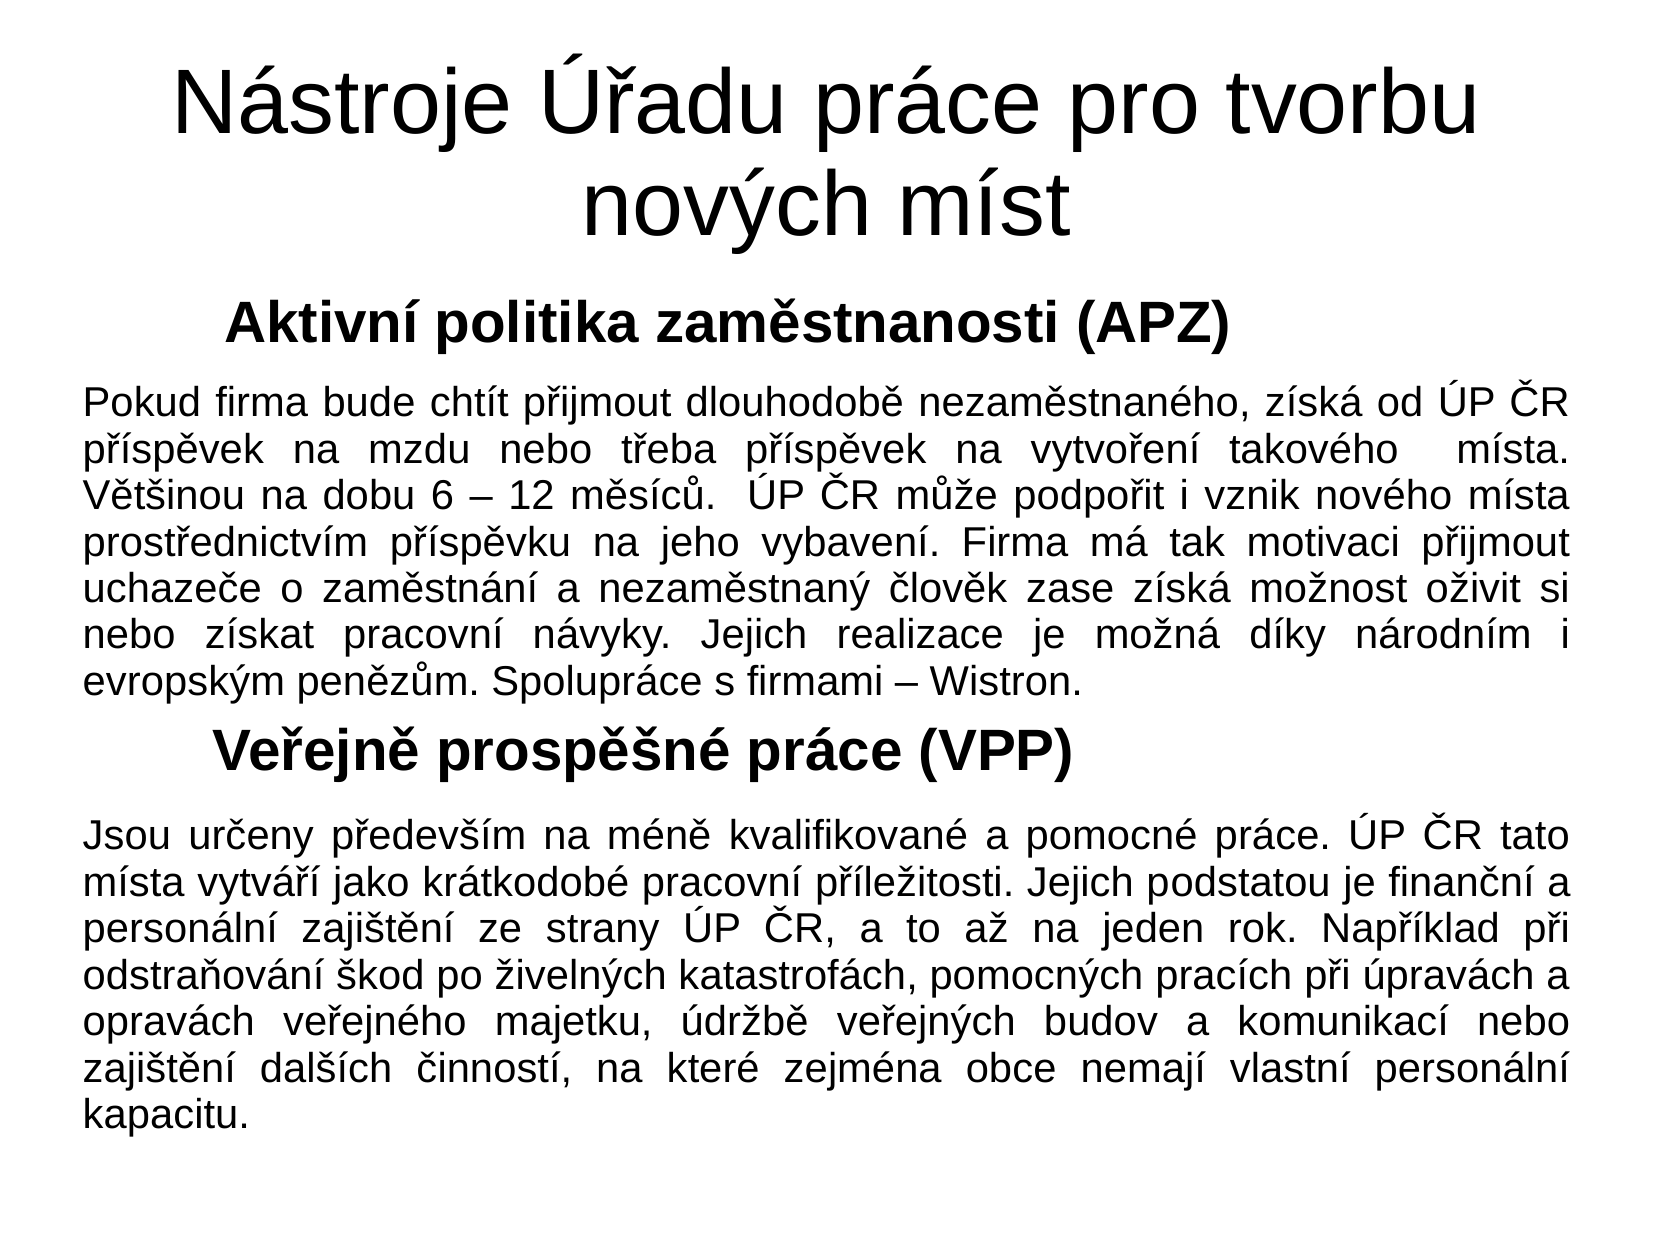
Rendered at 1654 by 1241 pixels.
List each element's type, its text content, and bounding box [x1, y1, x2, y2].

list Veřejně prospěšné práce (VPP) Jsou určeny především na méně kvalifikované a pomocné práce. ÚP ČR tato místa vytváří jako krátkodobé pracovní příležitosti. Jejich podstatou je finanční a personální zajištění ze strany ÚP ČR, a to až na jeden rok. Například při odstraňování škod po živelných katastrofách, pomocných pracích při úpravách a opravách veřejného majetku, údržbě veřejných budov a komunikací nebo zajištění dalších činností, na které zejména obce nemají vlastní personální kapacitu. [82, 717, 1571, 1142]
title Nástroje Úřadu práce pro tvorbu nových míst [82, 49, 1571, 257]
list Aktivní politika zaměstnanosti (APZ) Pokud firma bude chtít přijmout dlouhodobě nezaměstnaného, získá od ÚP ČR příspěvek na mzdu nebo třeba příspěvek na vytvoření takového místa. Většinou na dobu 6 – 12 měsíců. ÚP ČR může podpořit i vznik nového místa prostřednictvím příspěvku na jeho vybavení. Firma má tak motivaci přijmout uchazeče o zaměstnání a nezaměstnaný člověk zase získá možnost oživit si nebo získat pracovní návyky. Jejich realizace je možná díky národním i evropským penězům. Spolupráce s firmami – Wistron. [82, 290, 1571, 708]
